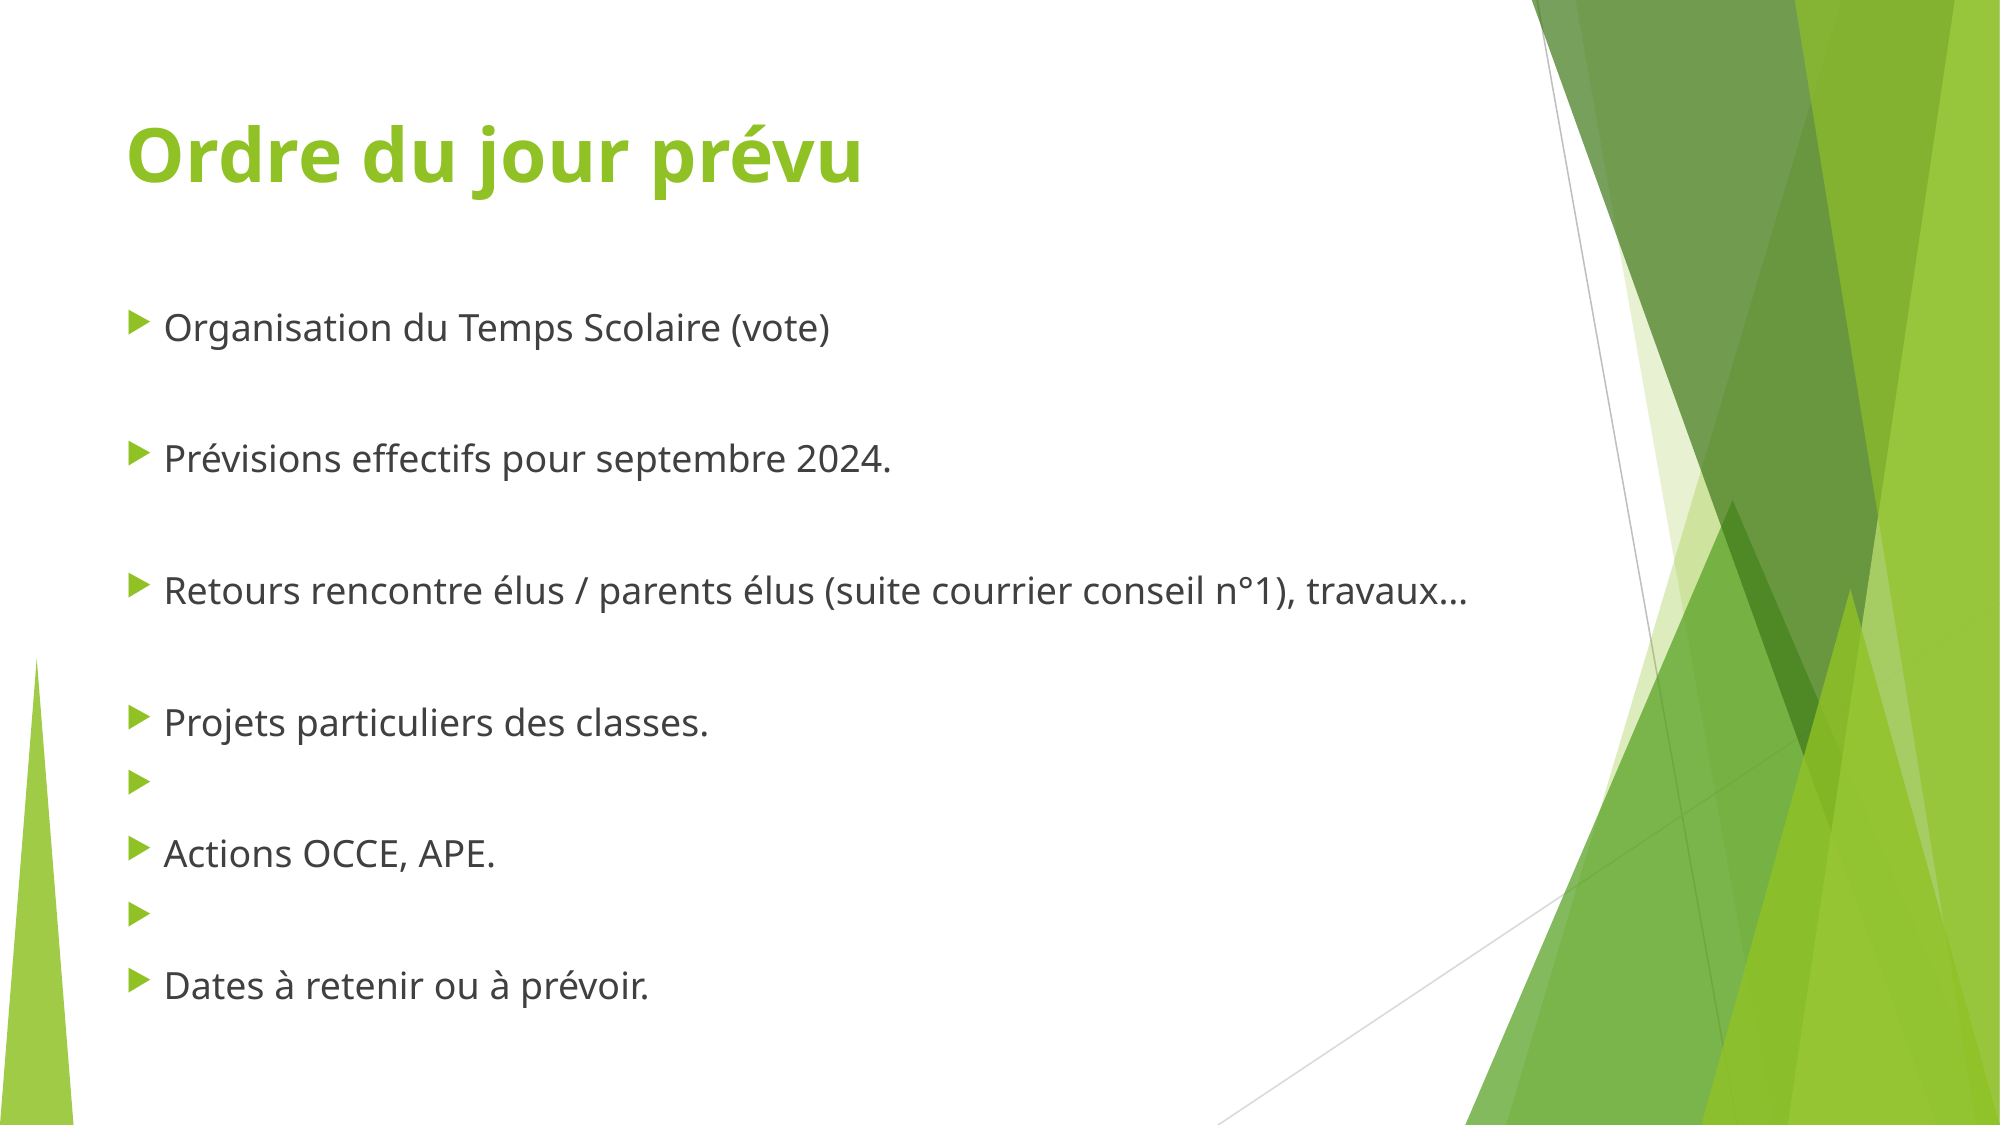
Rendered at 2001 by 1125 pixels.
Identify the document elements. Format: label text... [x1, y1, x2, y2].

title Ordre du jour prévu [111, 99, 1522, 230]
list Organisation du Temps Scolaire (vote) Prévisions effectifs pour septembre 2024. Retours rencontre élus / parents élus (suite courrier conseil n°1), travaux… Projets particuliers des classes. Actions OCCE, APE. Dates à retenir ou à prévoir. [111, 230, 1522, 1082]
